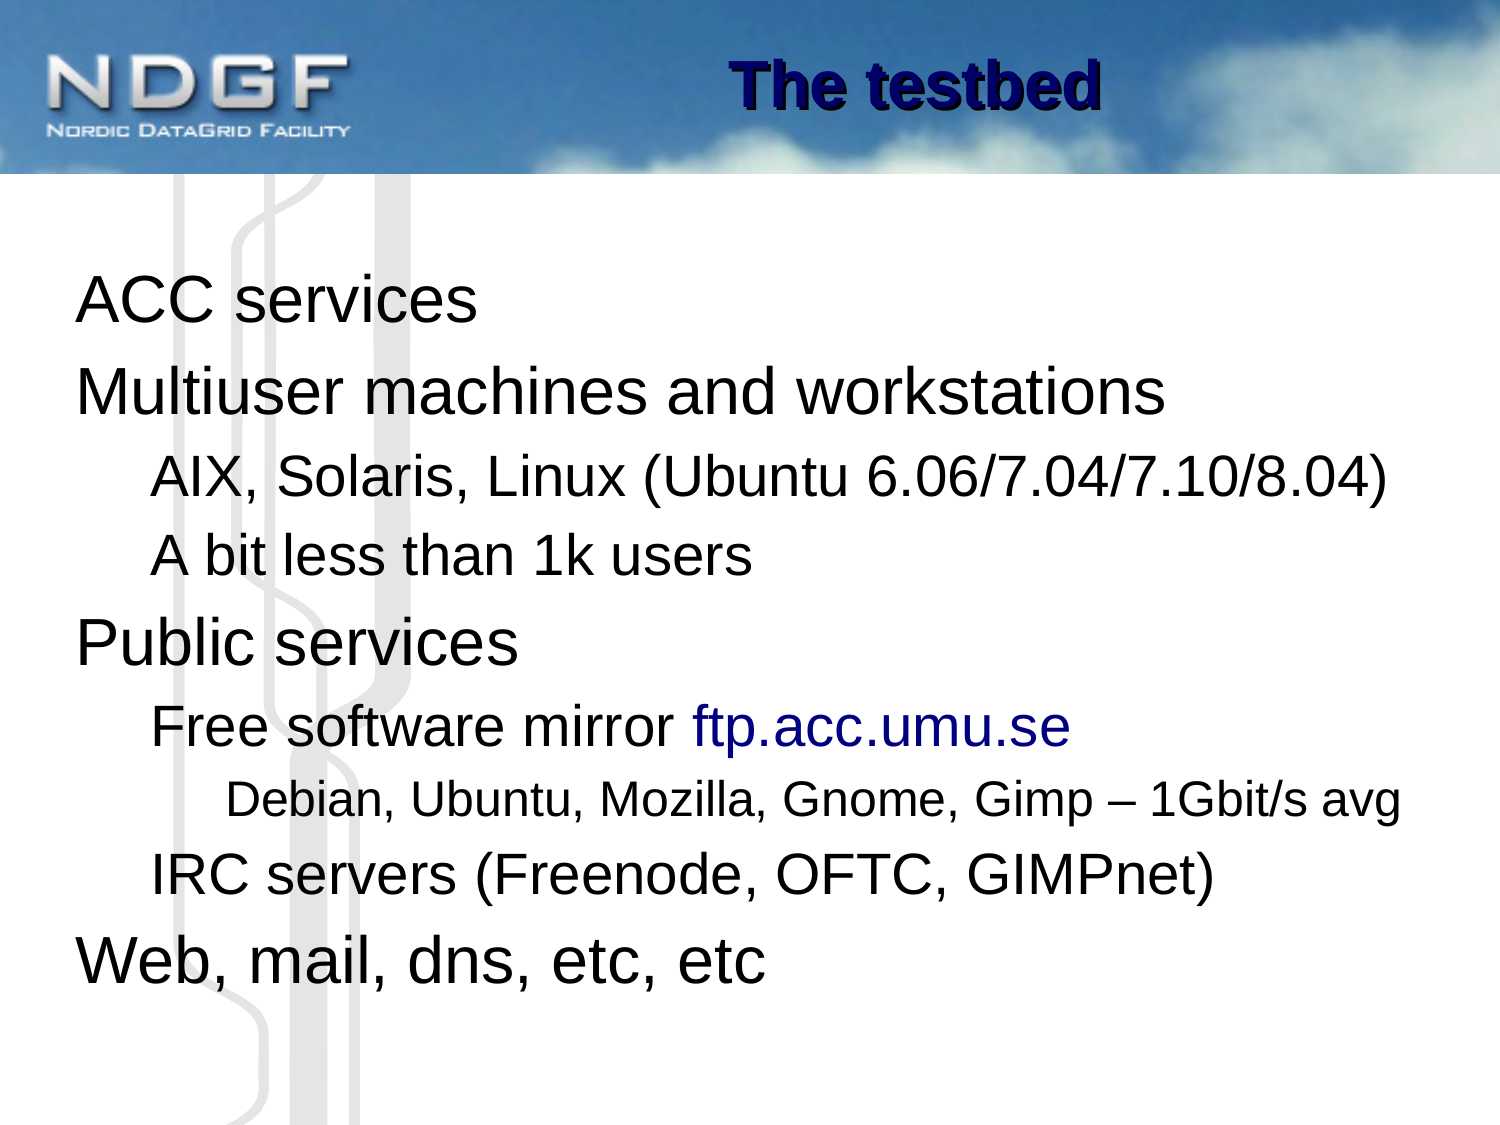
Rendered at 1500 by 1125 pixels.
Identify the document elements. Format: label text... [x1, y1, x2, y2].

title The testbed [372, 26, 1459, 142]
list ACC services Multiuser machines and workstations AIX, Solaris, Linux (Ubuntu 6.06/7.04/7.10/8.04) A bit less than 1k users Public services Free software mirror ftp.acc.umu.se Debian, Ubuntu, Mozilla, Gnome, Gimp – 1Gbit/s avg IRC servers (Freenode, OFTC, GIMPnet) Web, mail, dns, etc, etc [75, 262, 1477, 1093]
picture [0, 0, 1500, 1125]
